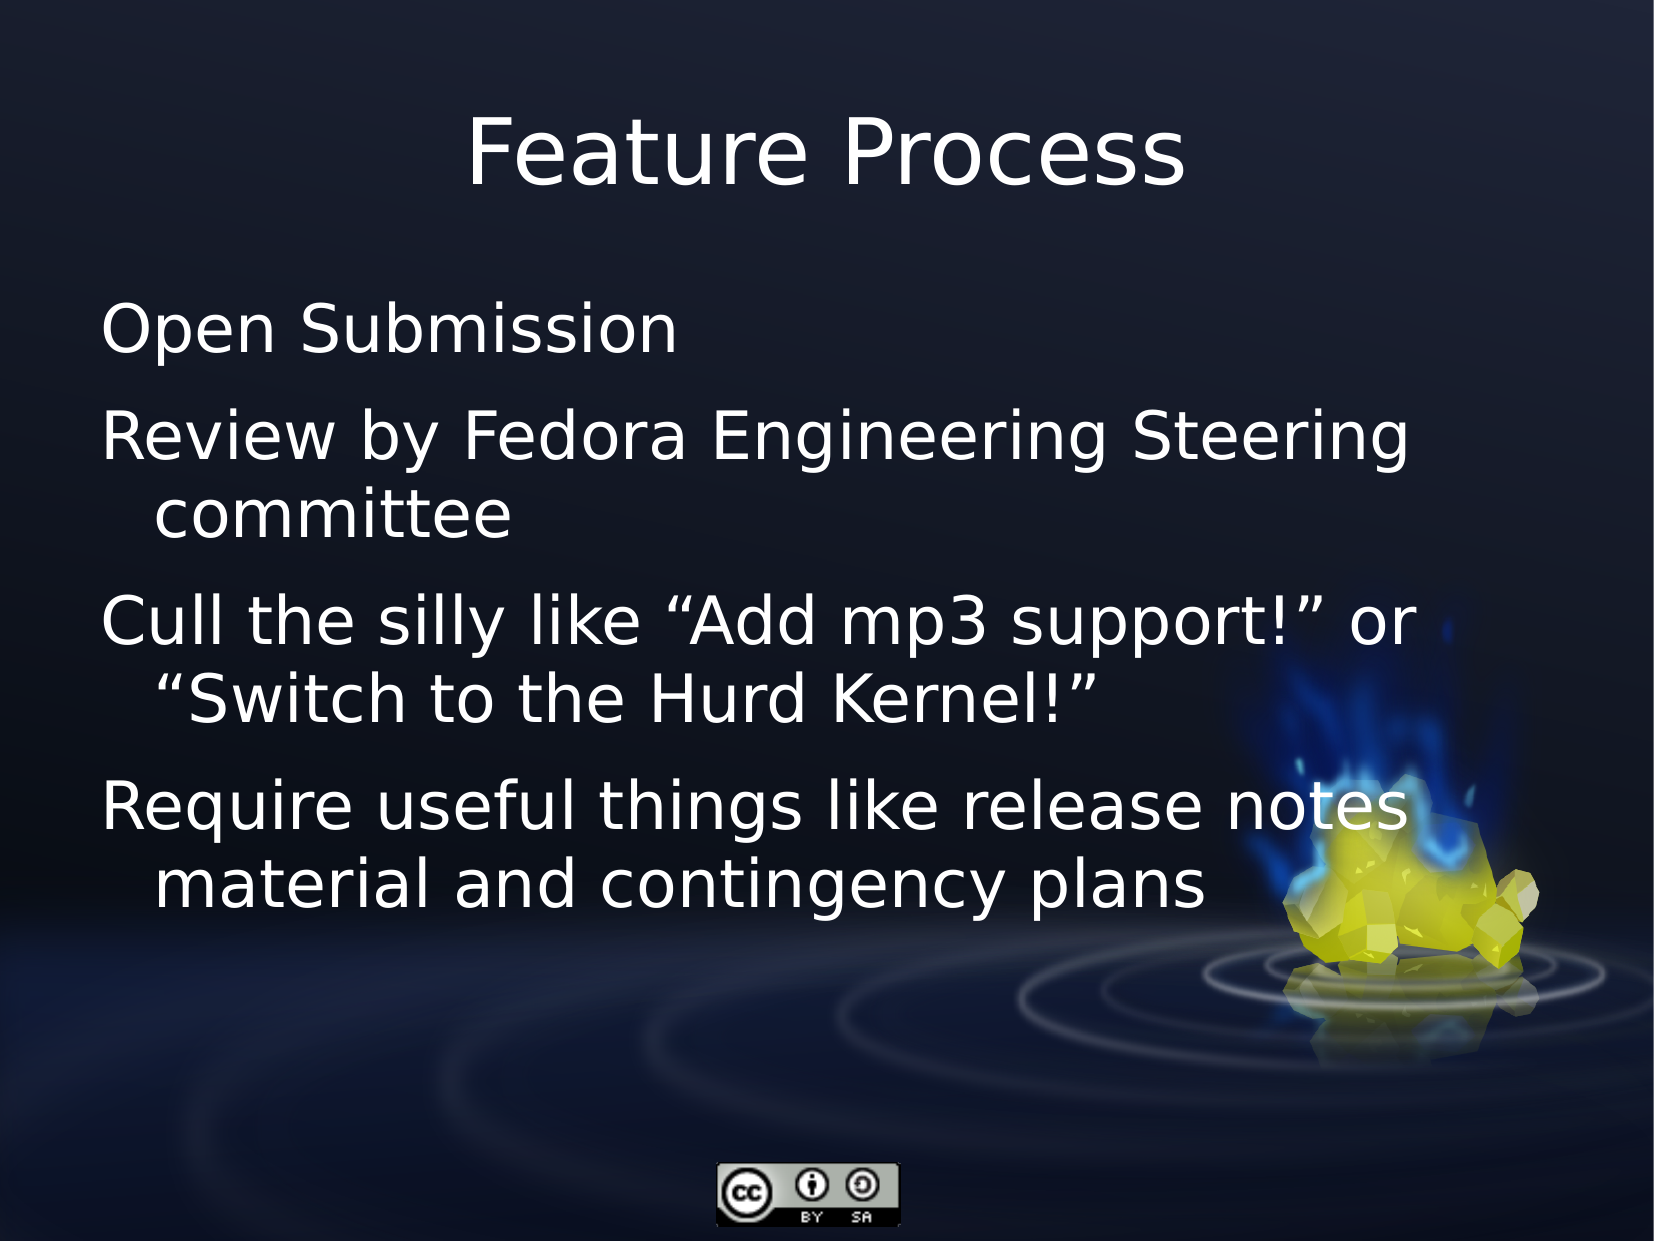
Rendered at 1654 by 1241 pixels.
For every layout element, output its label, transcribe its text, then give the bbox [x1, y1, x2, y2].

title Feature Process [82, 49, 1571, 257]
picture [0, 0, 1654, 1241]
list Open Submission Review by Fedora Engineering Steering committee Cull the silly like “Add mp3 support!” or “Switch to the Hurd Kernel!” Require useful things like release notes material and contingency plans [82, 290, 1571, 1094]
